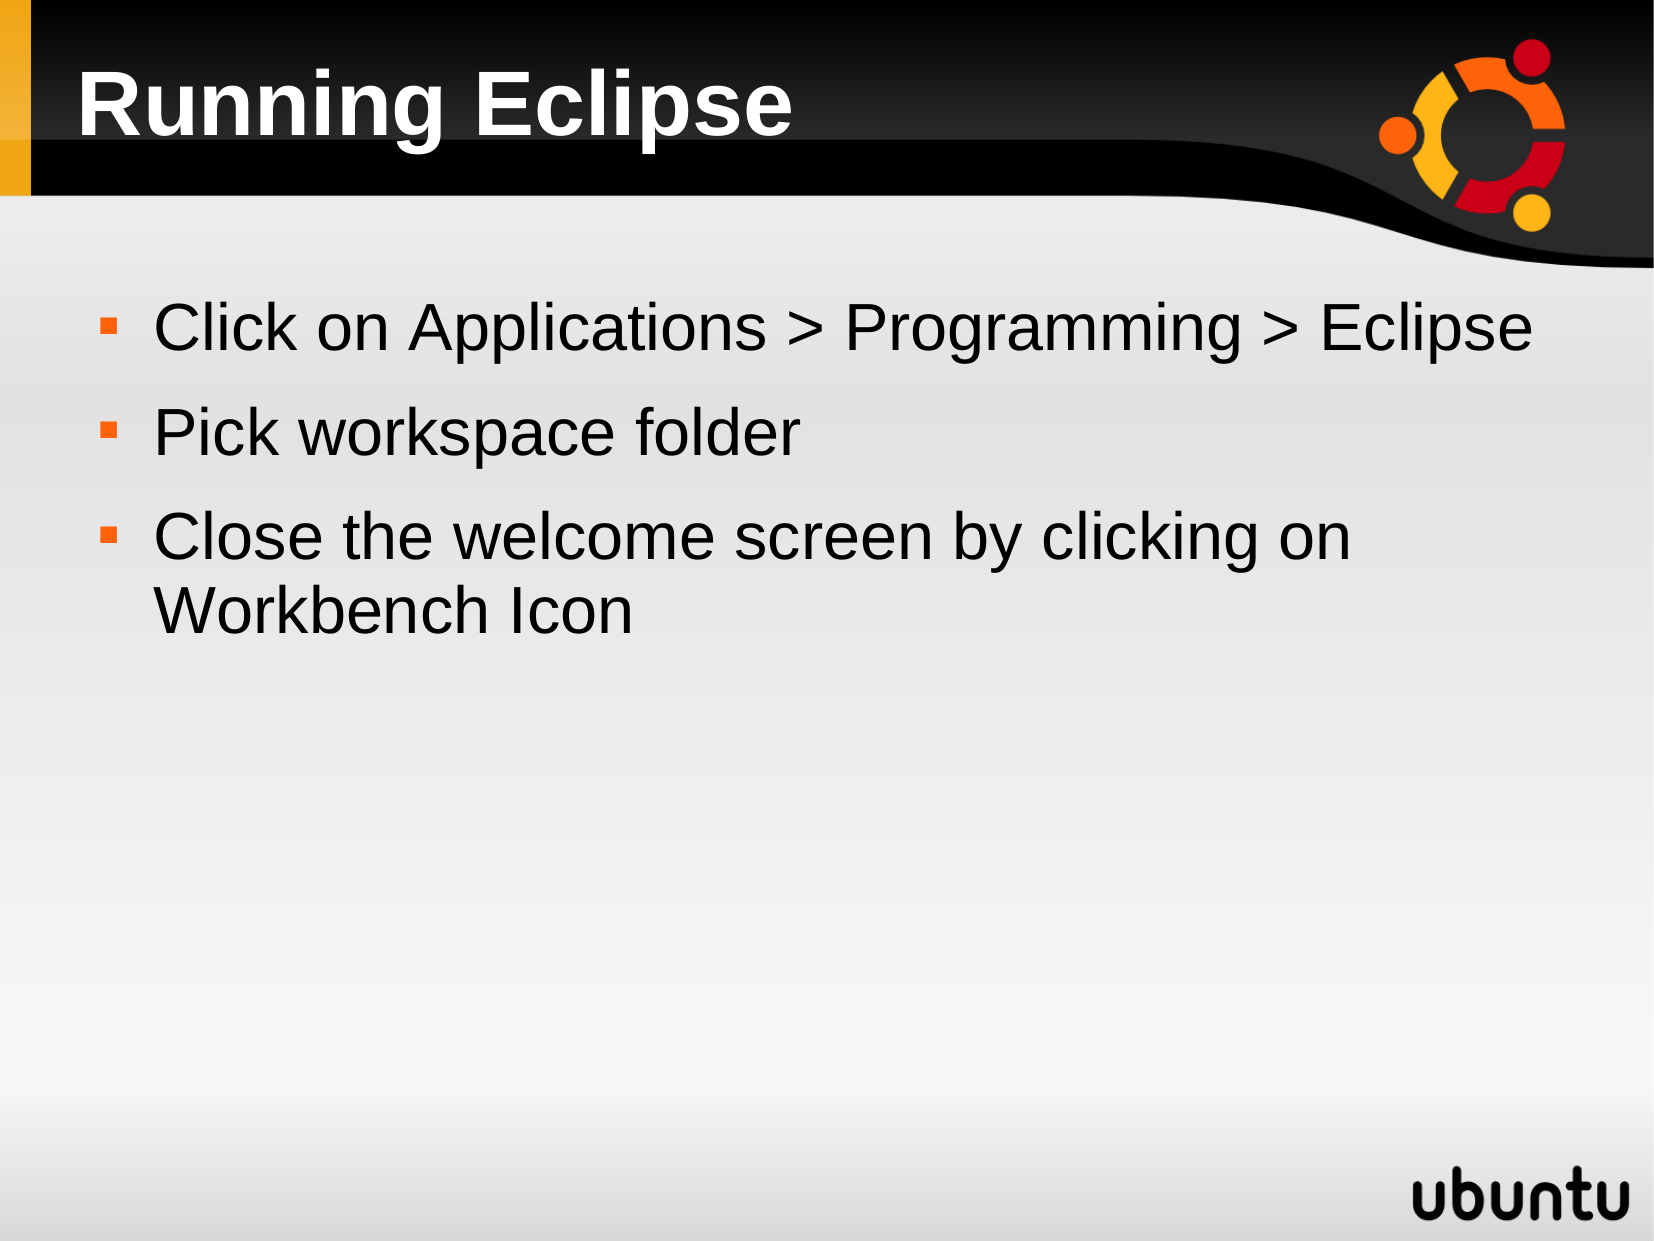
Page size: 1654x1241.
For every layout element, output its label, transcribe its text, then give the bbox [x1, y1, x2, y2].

list Click on Applications > Programming > Eclipse Pick workspace folder Close the welcome screen by clicking on Workbench Icon [82, 290, 1571, 1094]
title Running Eclipse [76, 0, 1565, 208]
picture [0, 0, 1654, 1241]
